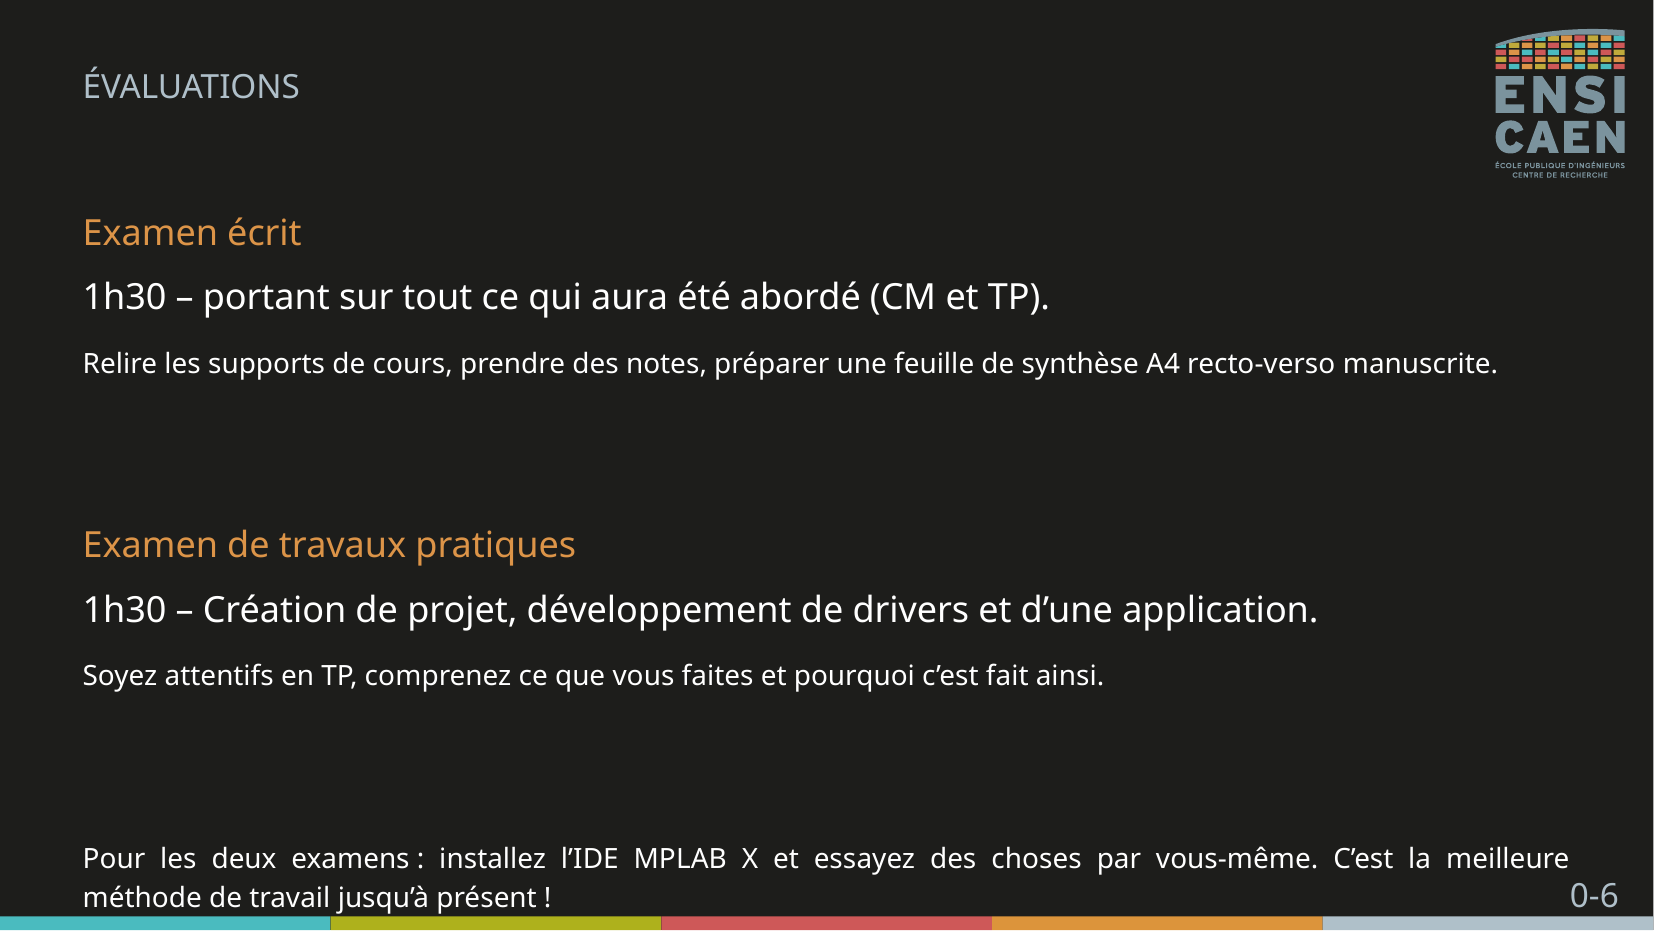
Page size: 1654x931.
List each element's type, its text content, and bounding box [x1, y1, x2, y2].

title ÉVALUATIONS [82, 0, 1467, 148]
list Examen écrit 1h30 – portant sur tout ce qui aura été abordé (CM et TP). Relire les supports de cours, prendre des notes, préparer une feuille de synthèse A4 recto-verso manuscrite. Examen de travaux pratiques 1h30 – Création de projet, développement de drivers et d’une application. Soyez attentifs en TP, comprenez ce que vous faites et pourquoi c’est fait ainsi. Pour les deux examens : installez l’IDE MPLAB X et essayez des choses par vous-même. C’est la meilleure méthode de travail jusqu’à présent ! [82, 206, 1571, 916]
